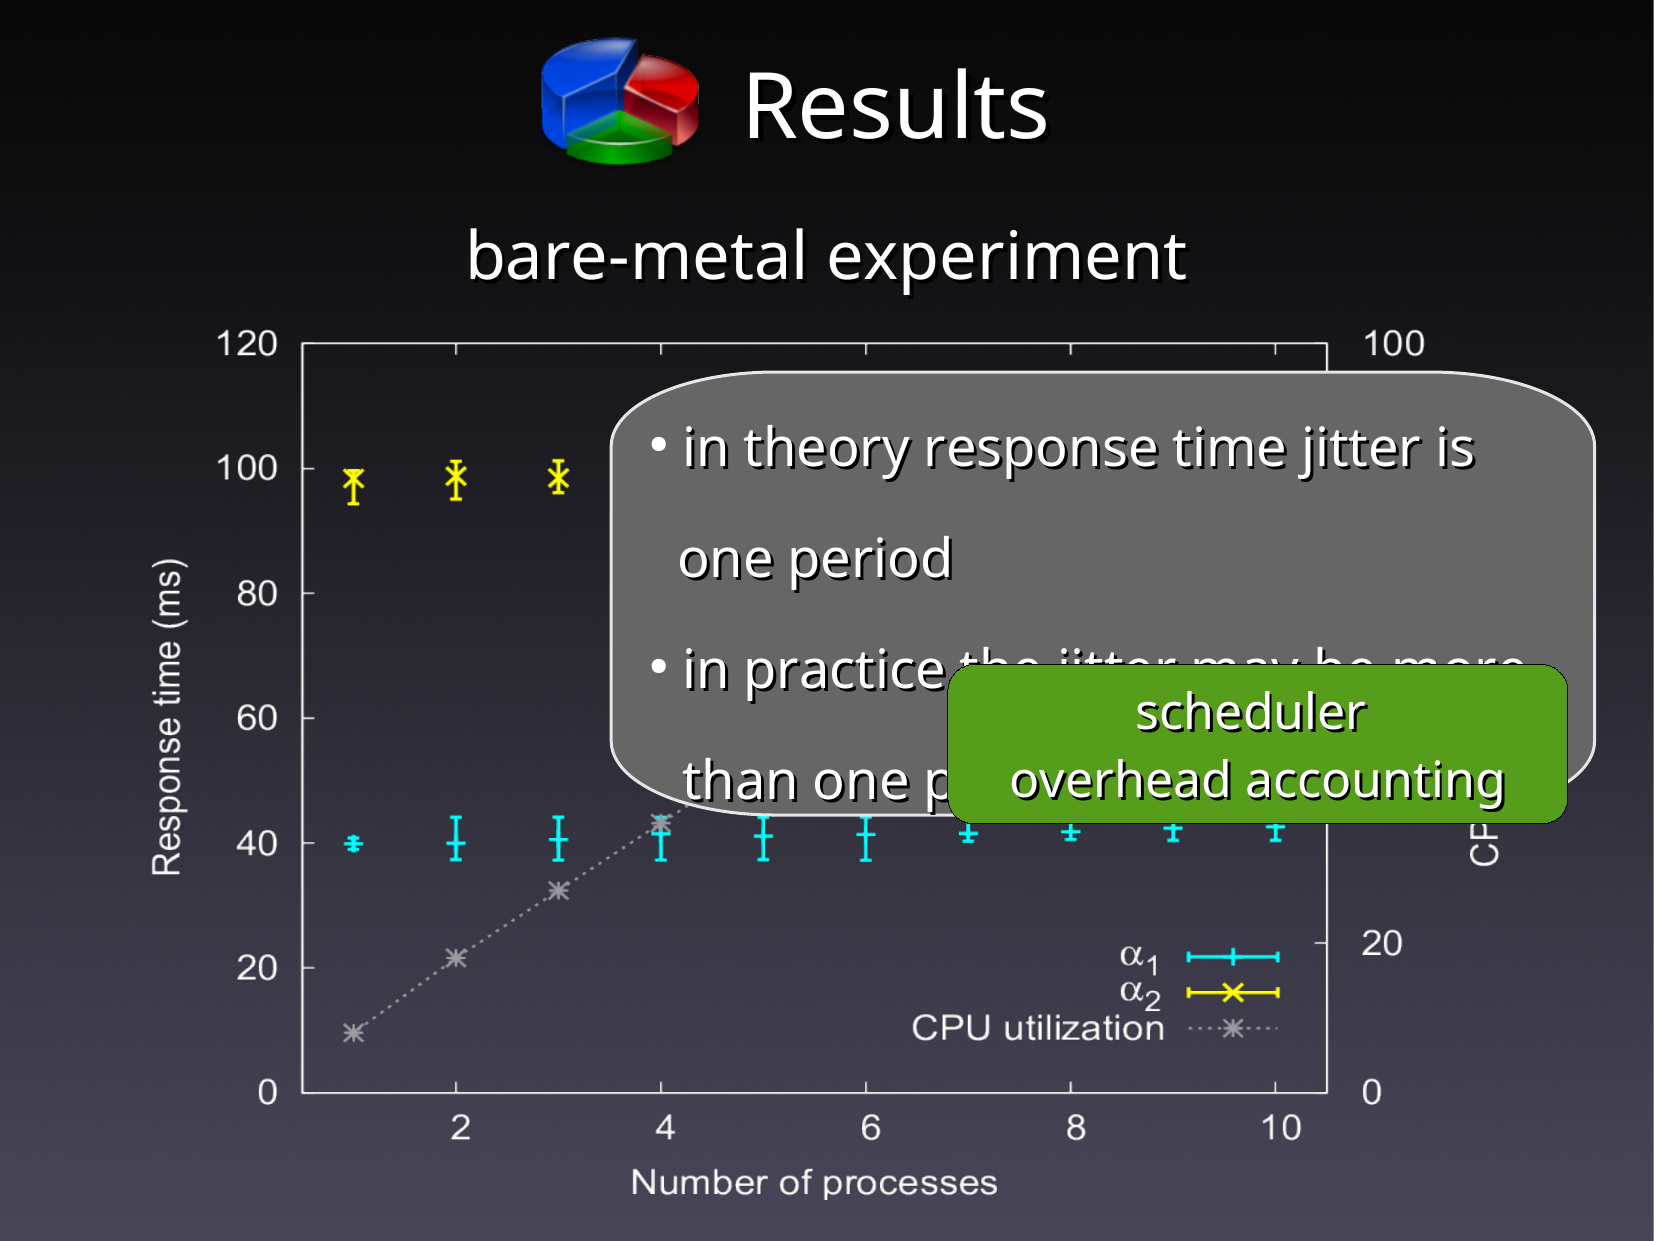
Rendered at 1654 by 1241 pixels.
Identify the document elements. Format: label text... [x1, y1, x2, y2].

title Results [0, 0, 1651, 208]
picture [531, 17, 710, 187]
text_box in theory response time jitter is one period in practice the jitter may be more than one period but still bounded [611, 372, 1595, 816]
title bare-metal experiment [151, 150, 1502, 301]
picture [0, 0, 1654, 1241]
text_box scheduler overhead accounting [947, 664, 1568, 824]
